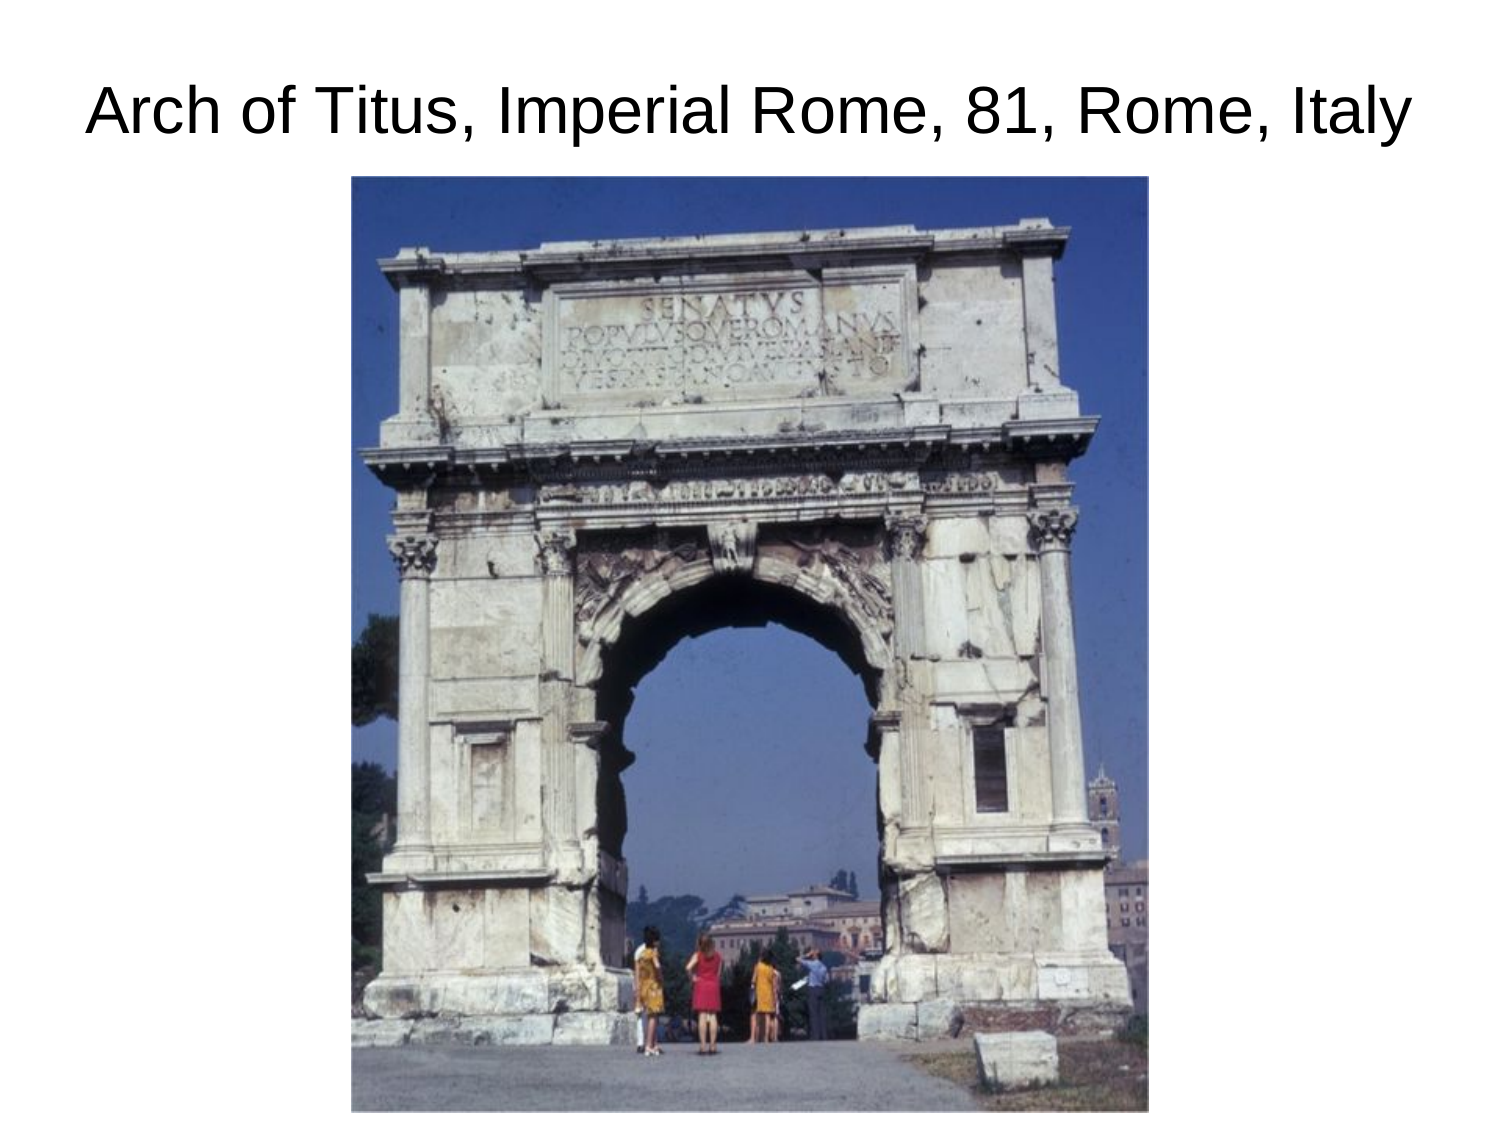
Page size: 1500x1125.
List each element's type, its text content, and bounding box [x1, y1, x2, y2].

picture [351, 176, 1149, 1113]
title Arch of Titus, Imperial Rome, 81, Rome, Italy [0, 45, 1500, 176]
